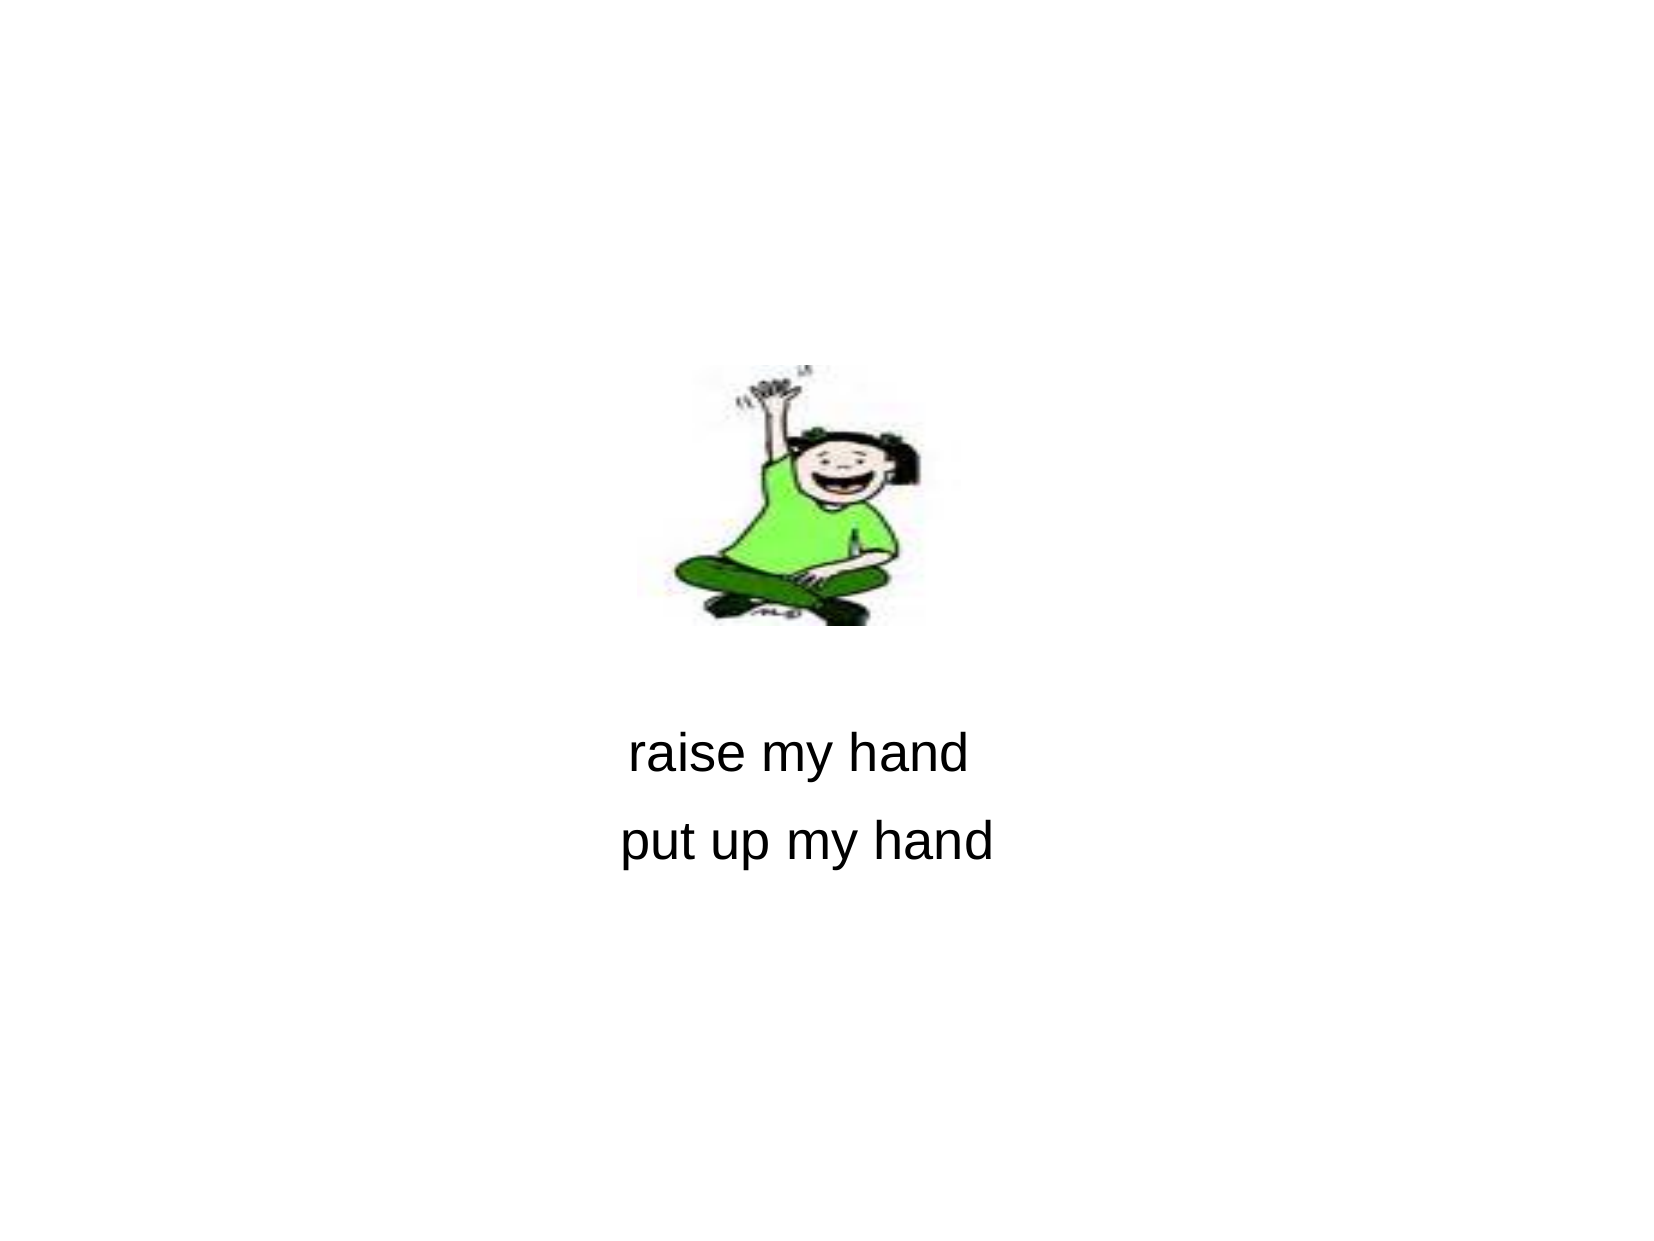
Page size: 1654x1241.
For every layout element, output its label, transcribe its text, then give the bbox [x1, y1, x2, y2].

text_box put up my hand [605, 803, 1028, 945]
picture [637, 365, 961, 626]
text_box raise my hand [614, 714, 985, 803]
